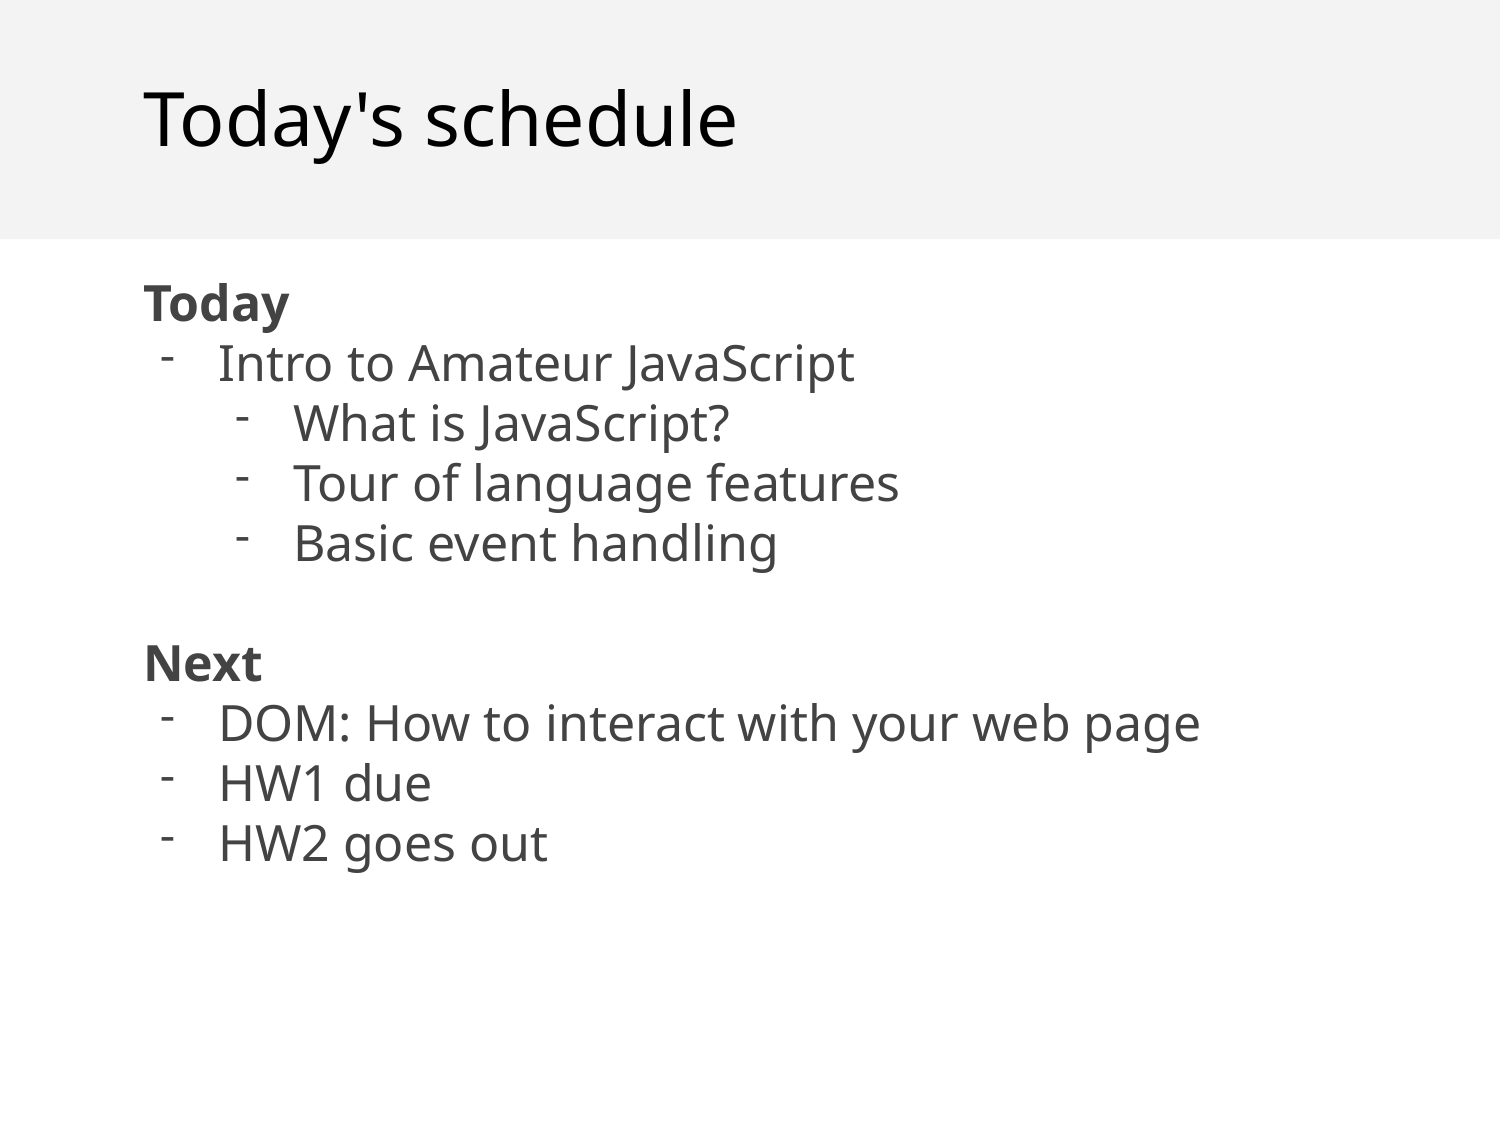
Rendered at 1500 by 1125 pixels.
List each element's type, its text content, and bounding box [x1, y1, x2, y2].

list Today Intro to Amateur JavaScript What is JavaScript? Tour of language features Basic event handling Next DOM: How to interact with your web page HW1 due HW2 goes out [128, 255, 1372, 1004]
title Today's schedule [128, 56, 1372, 183]
